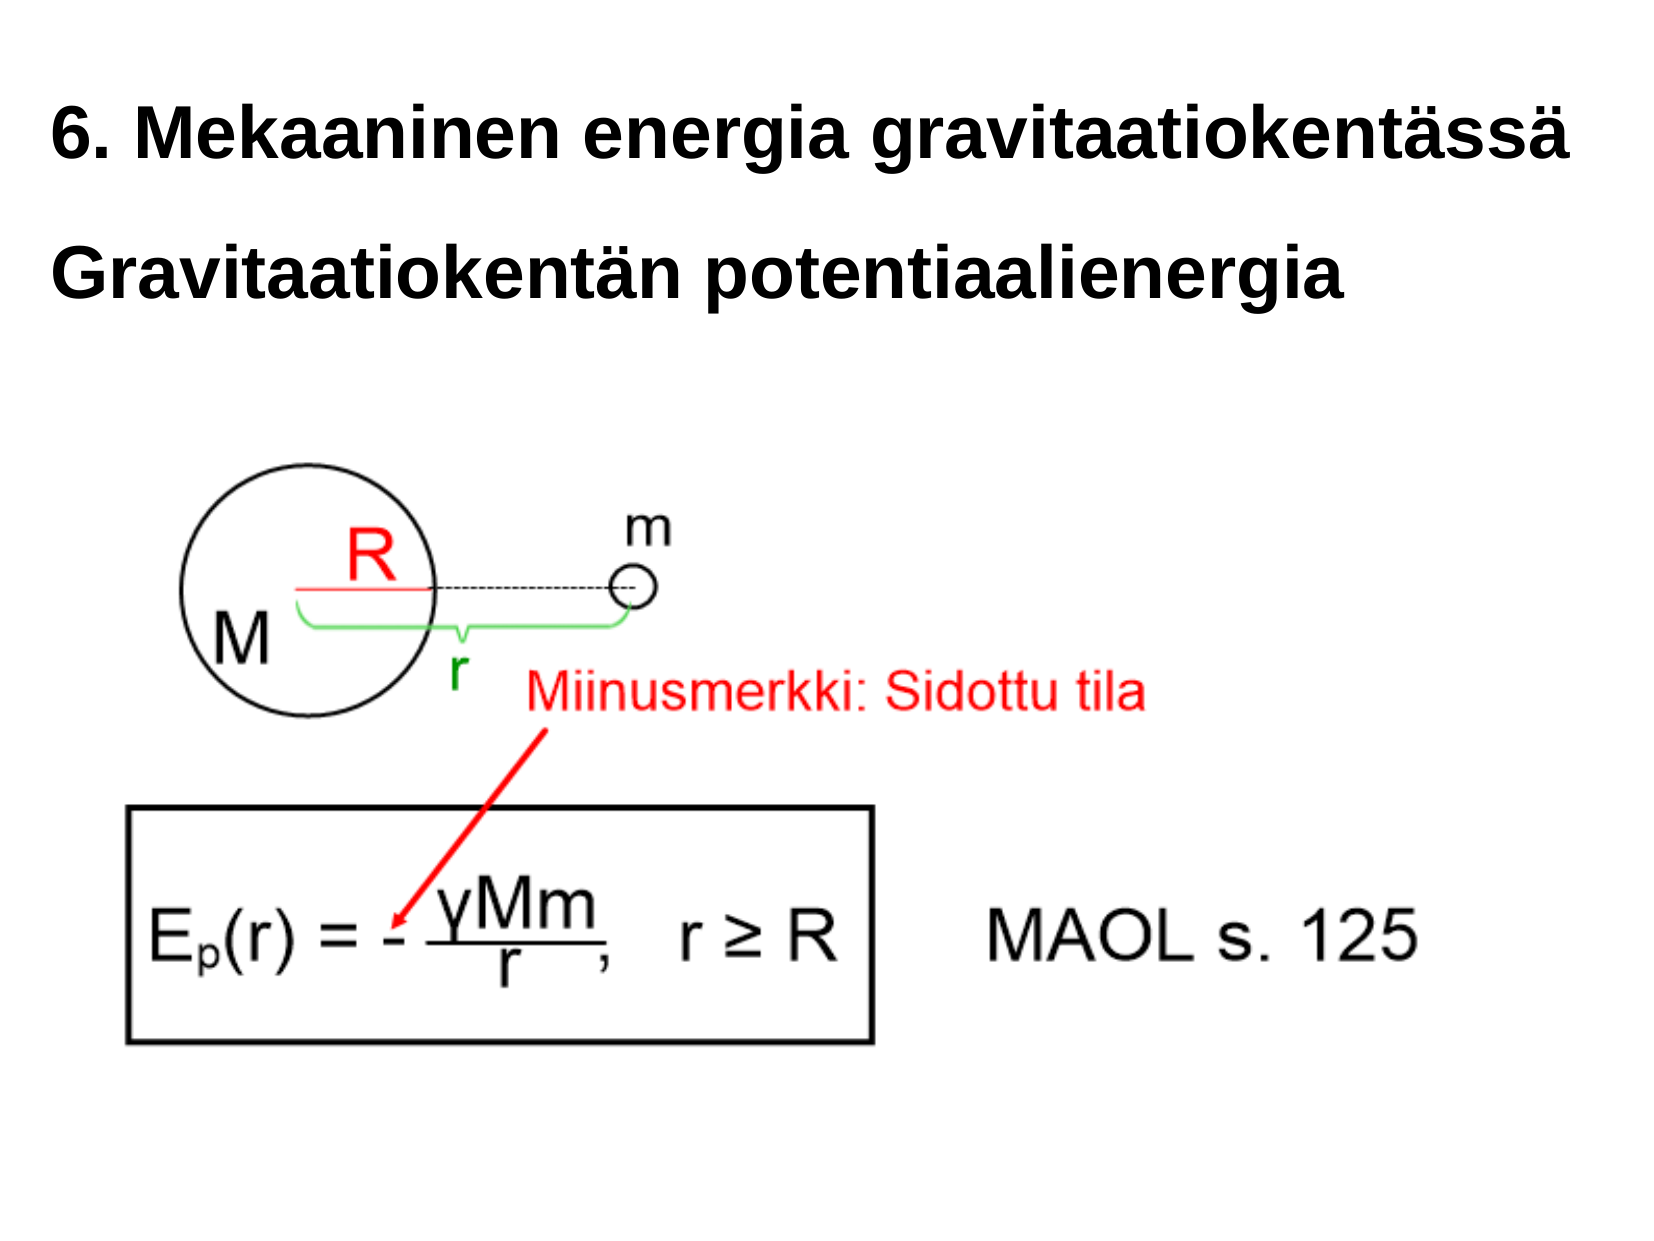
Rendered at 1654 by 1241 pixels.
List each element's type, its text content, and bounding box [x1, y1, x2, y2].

picture [88, 425, 1524, 1086]
text_box 6. Mekaaninen energia gravitaatiokentässä Gravitaatiokentän potentiaalienergia [35, 83, 1654, 324]
